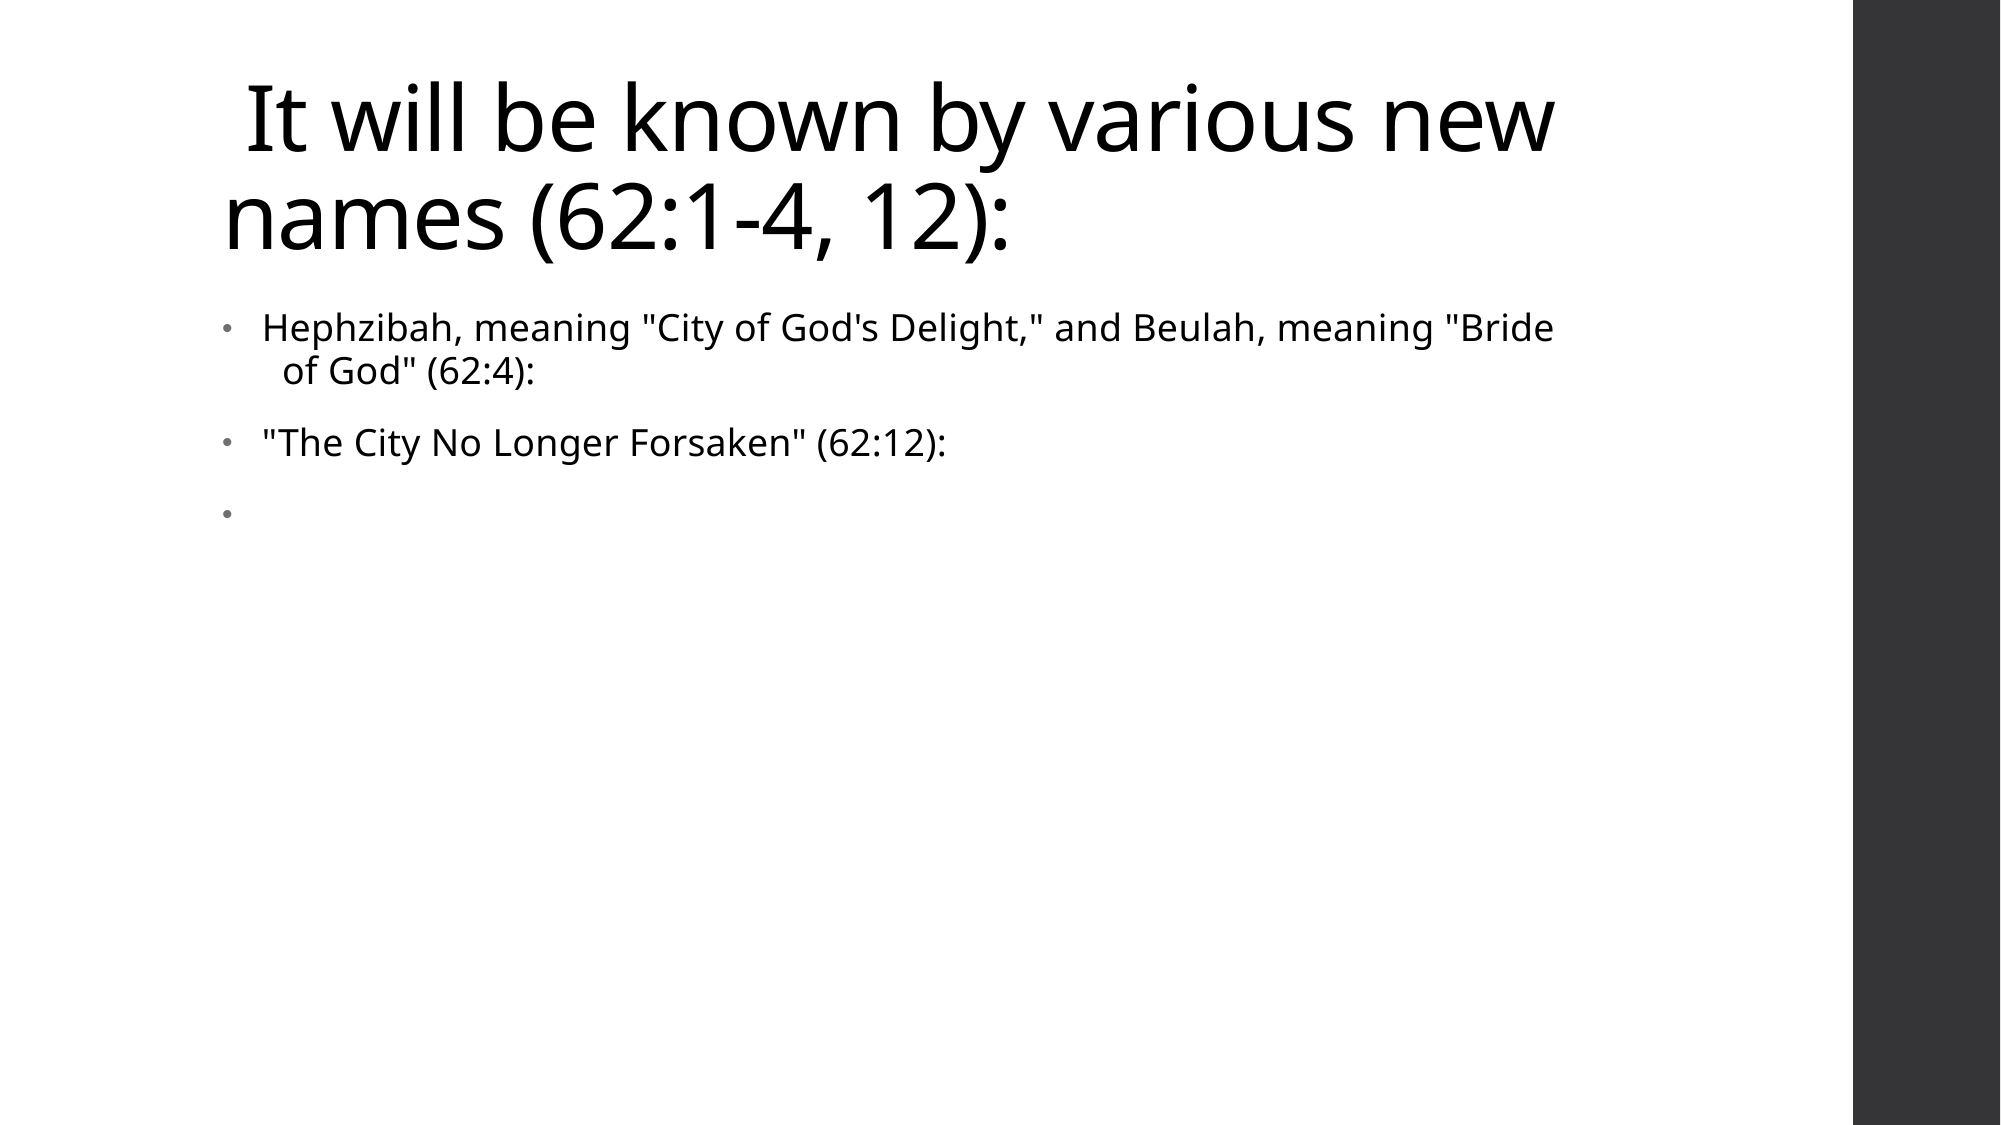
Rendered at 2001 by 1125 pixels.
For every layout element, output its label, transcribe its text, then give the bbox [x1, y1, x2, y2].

title It will be known by various new names (62:1-4, 12): [206, 60, 1797, 278]
list Hephzibah, meaning "City of God's Delight," and Beulah, meaning "Bride of God" (62:4): "The City No Longer Forsaken" (62:12): [206, 299, 1617, 1014]
